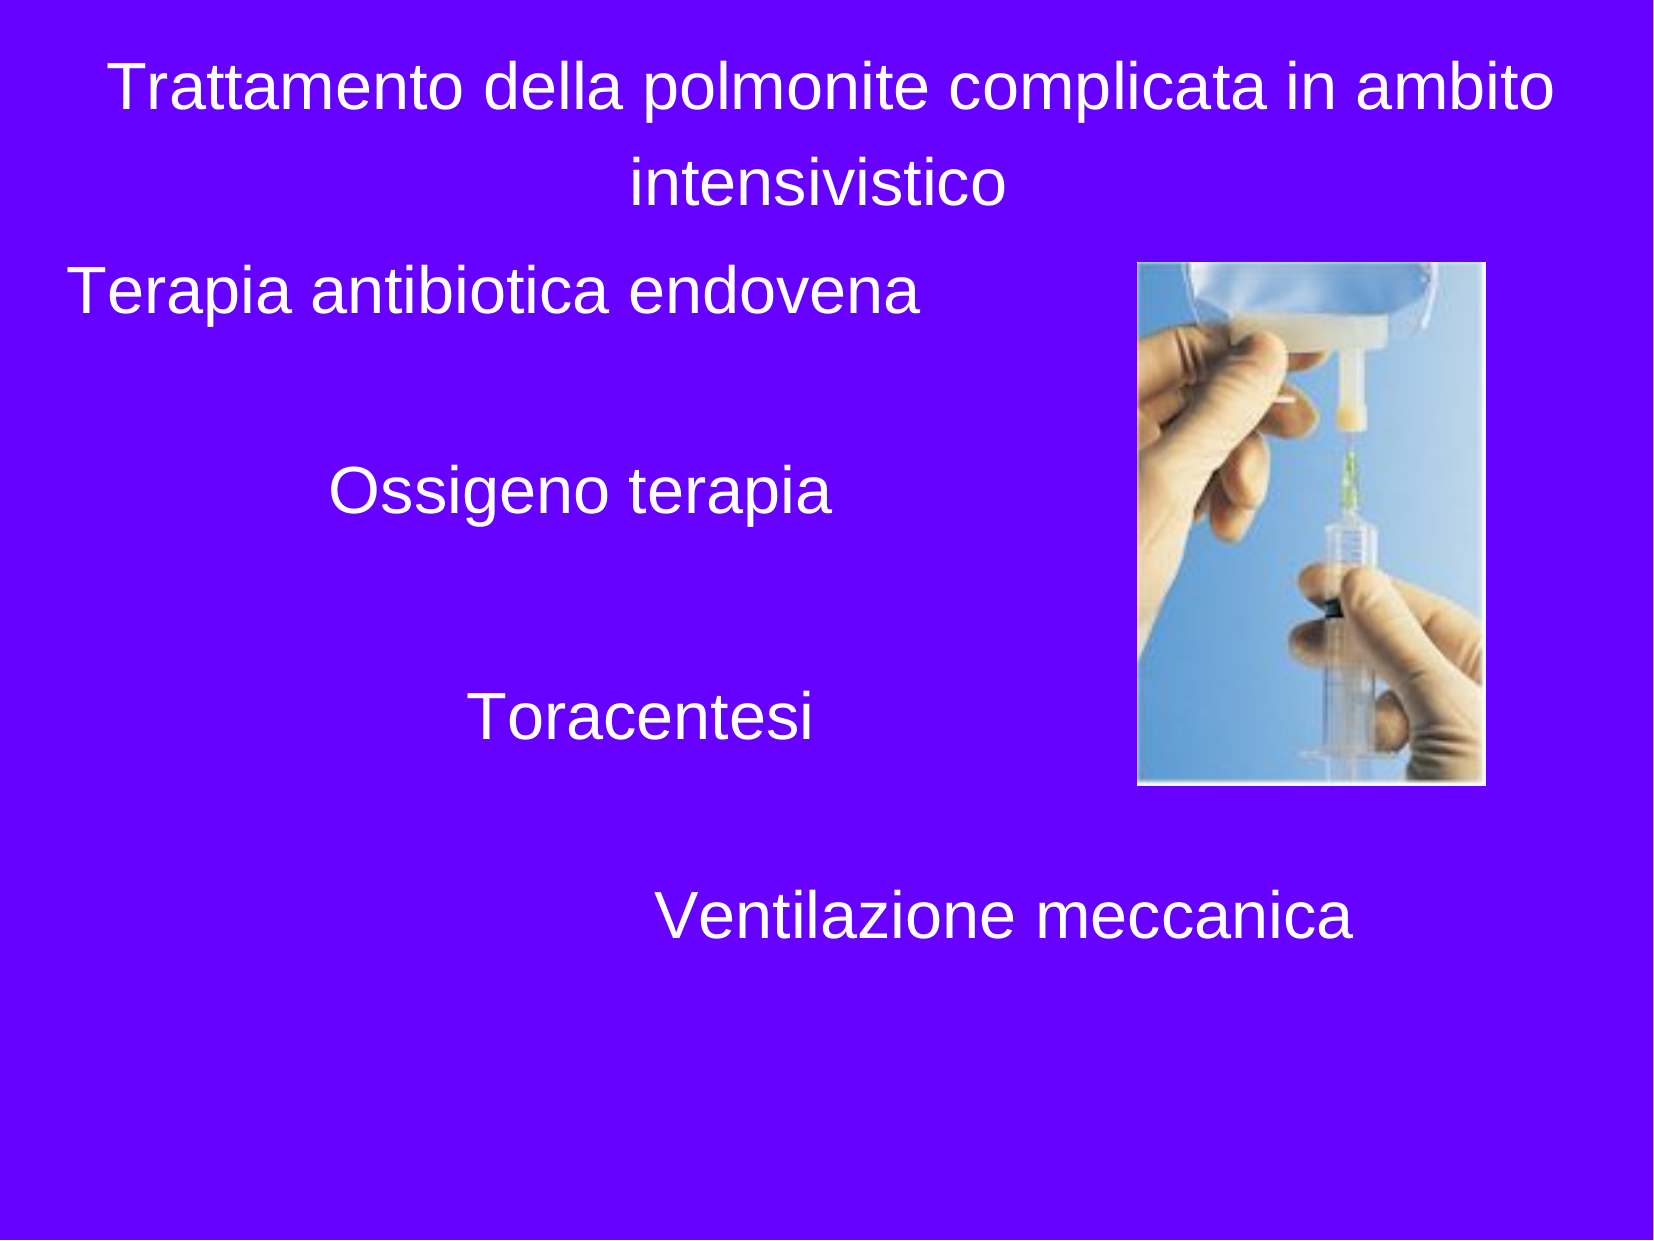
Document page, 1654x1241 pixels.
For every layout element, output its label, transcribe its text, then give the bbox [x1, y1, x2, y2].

text_box Ossigeno terapia [324, 449, 838, 563]
picture [1137, 262, 1486, 786]
text_box Trattamento della polmonite complicata in ambito intensivistico [87, 62, 1576, 208]
text_box Terapia antibiotica endovena [62, 249, 1000, 375]
text_box Ventilazione meccanica [649, 874, 1425, 985]
list Toracentesi [462, 675, 980, 859]
